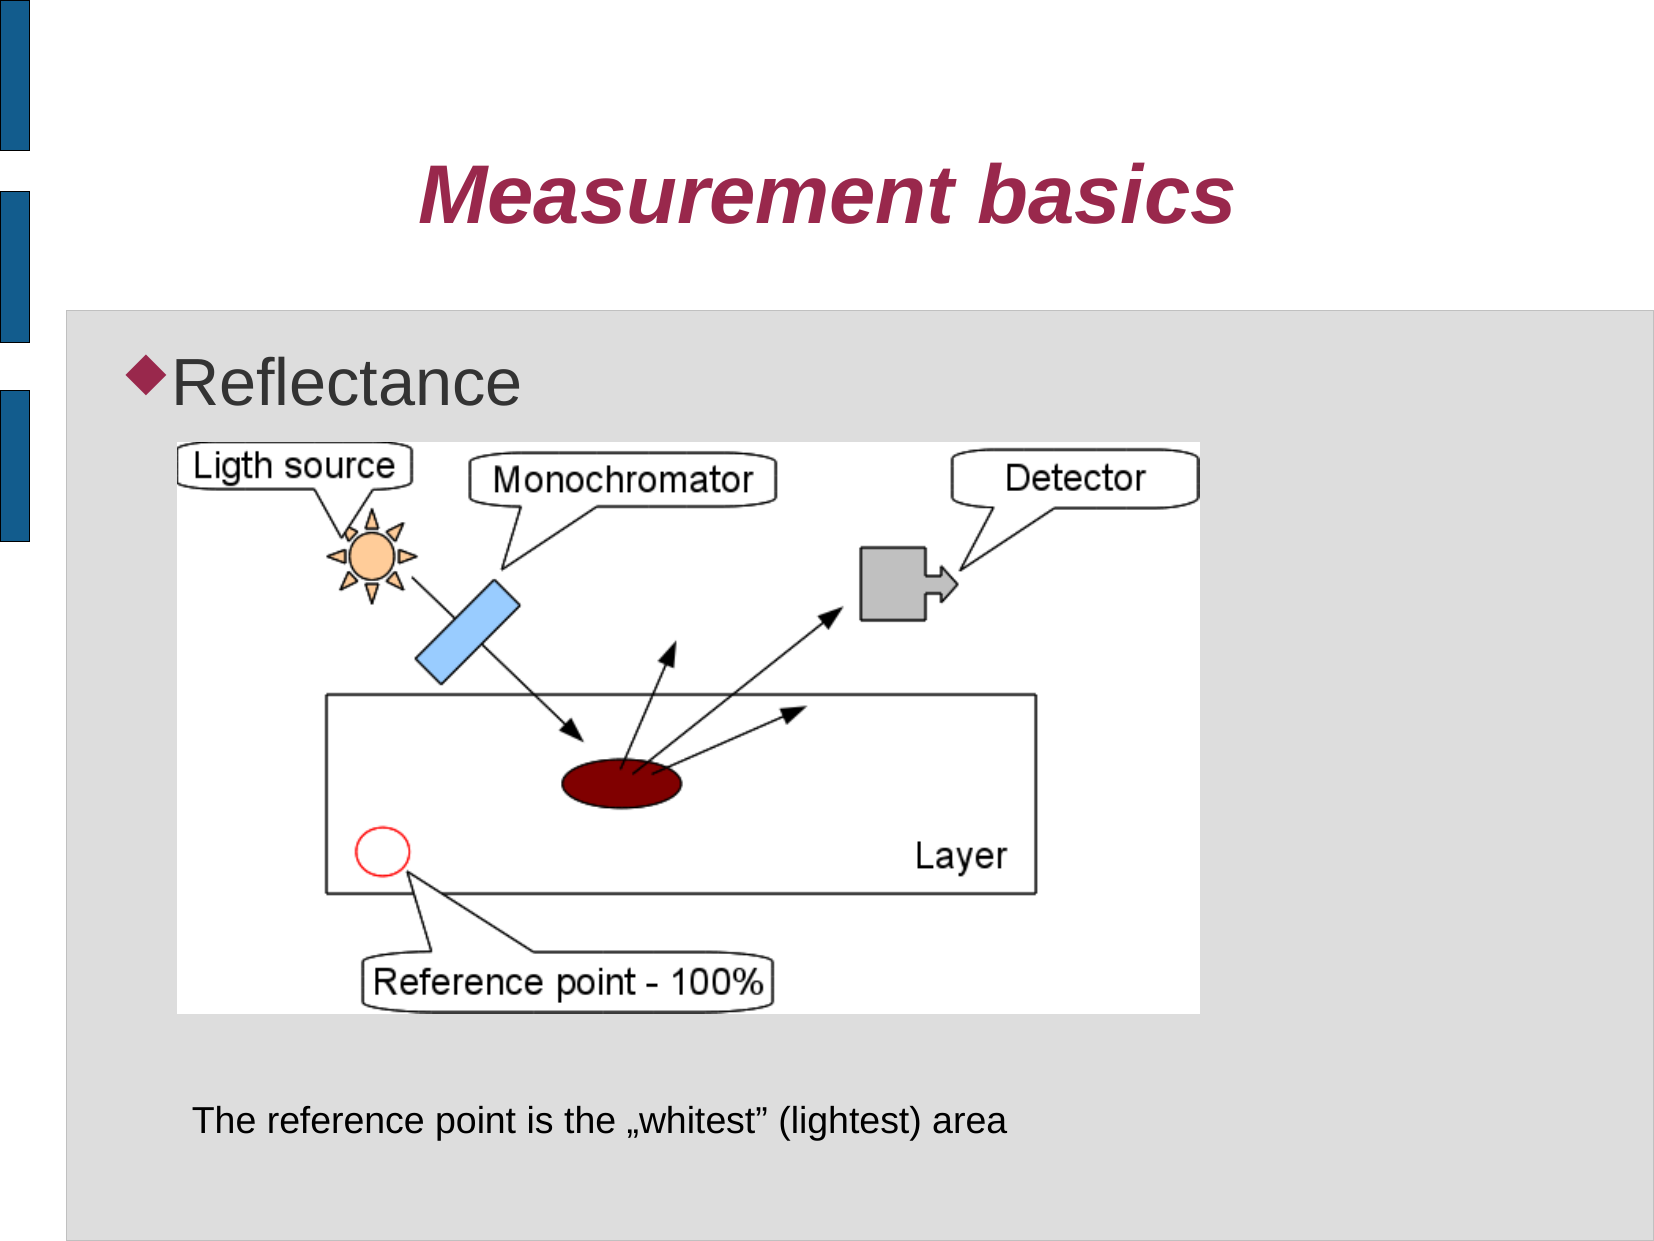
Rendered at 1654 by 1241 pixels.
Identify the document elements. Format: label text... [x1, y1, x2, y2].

list Reflectance [121, 344, 1534, 1164]
title Measurement basics [121, 91, 1534, 299]
text_box The reference point is the „whitest” (lightest) area [177, 1092, 1536, 1150]
picture [177, 442, 1200, 1014]
